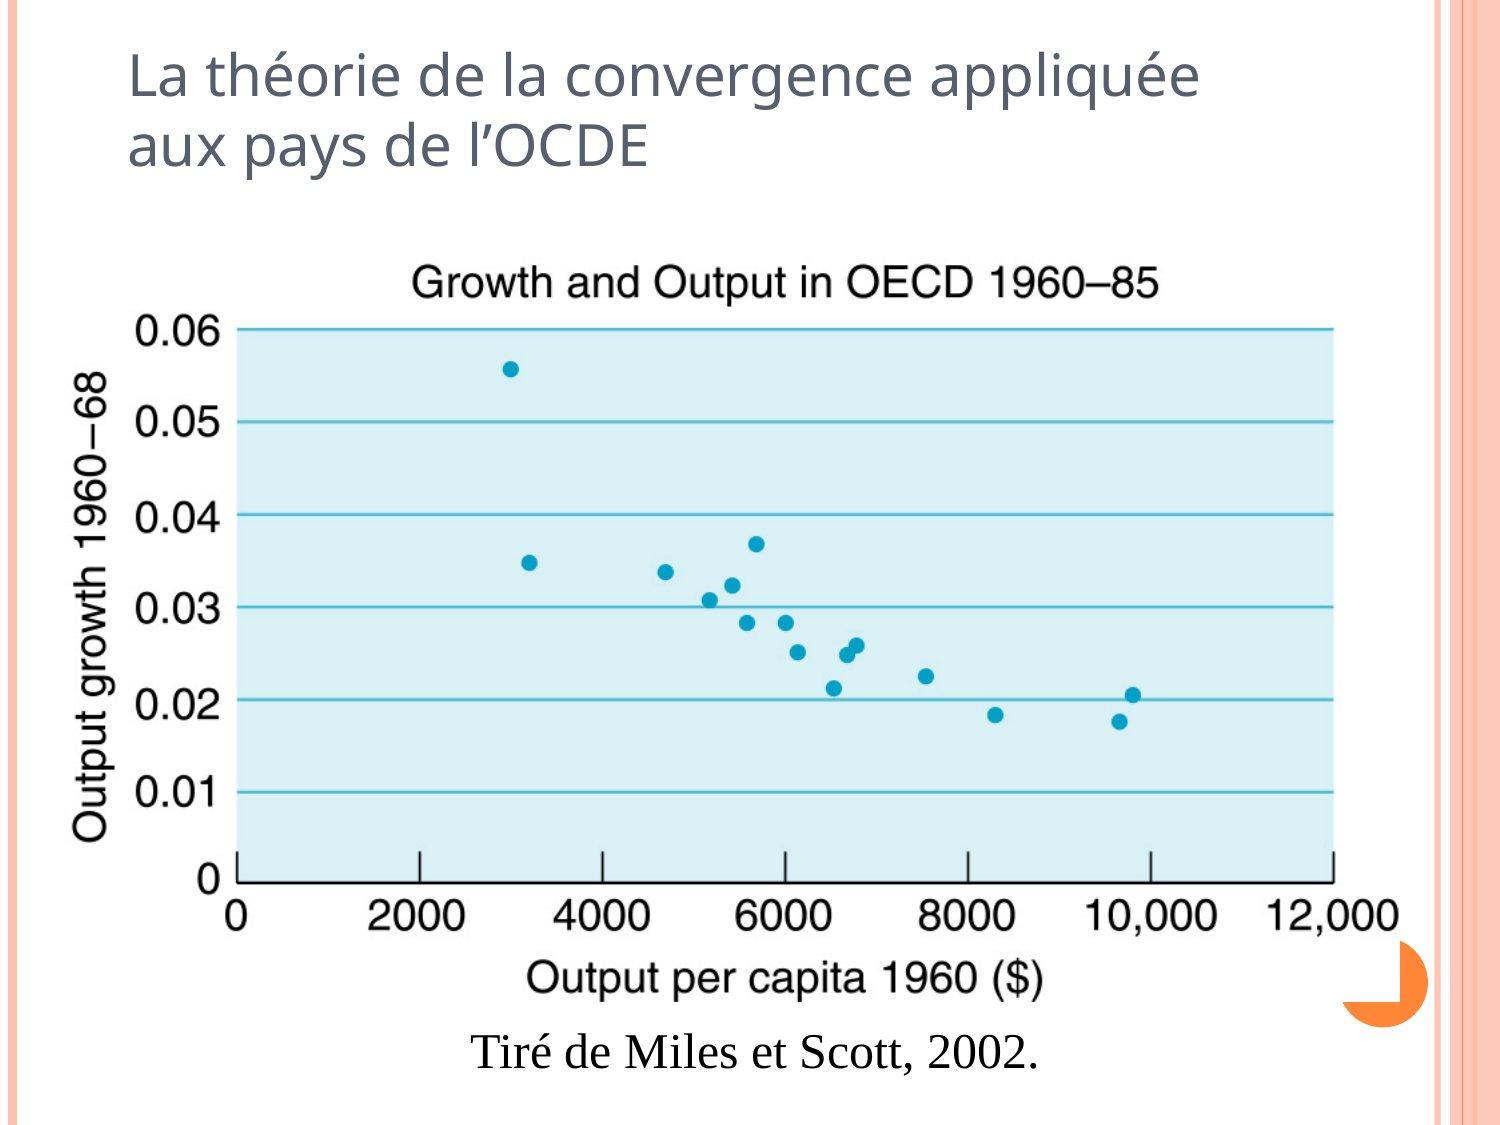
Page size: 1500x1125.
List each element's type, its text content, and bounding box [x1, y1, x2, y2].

text_box La théorie de la convergence appliquée aux pays de l’OCDE [112, 31, 1400, 196]
picture [64, 256, 1400, 1002]
text_box Tiré de Miles et Scott, 2002. [64, 1011, 1447, 1087]
slide_number <numéro> [1333, 940, 1434, 1011]
